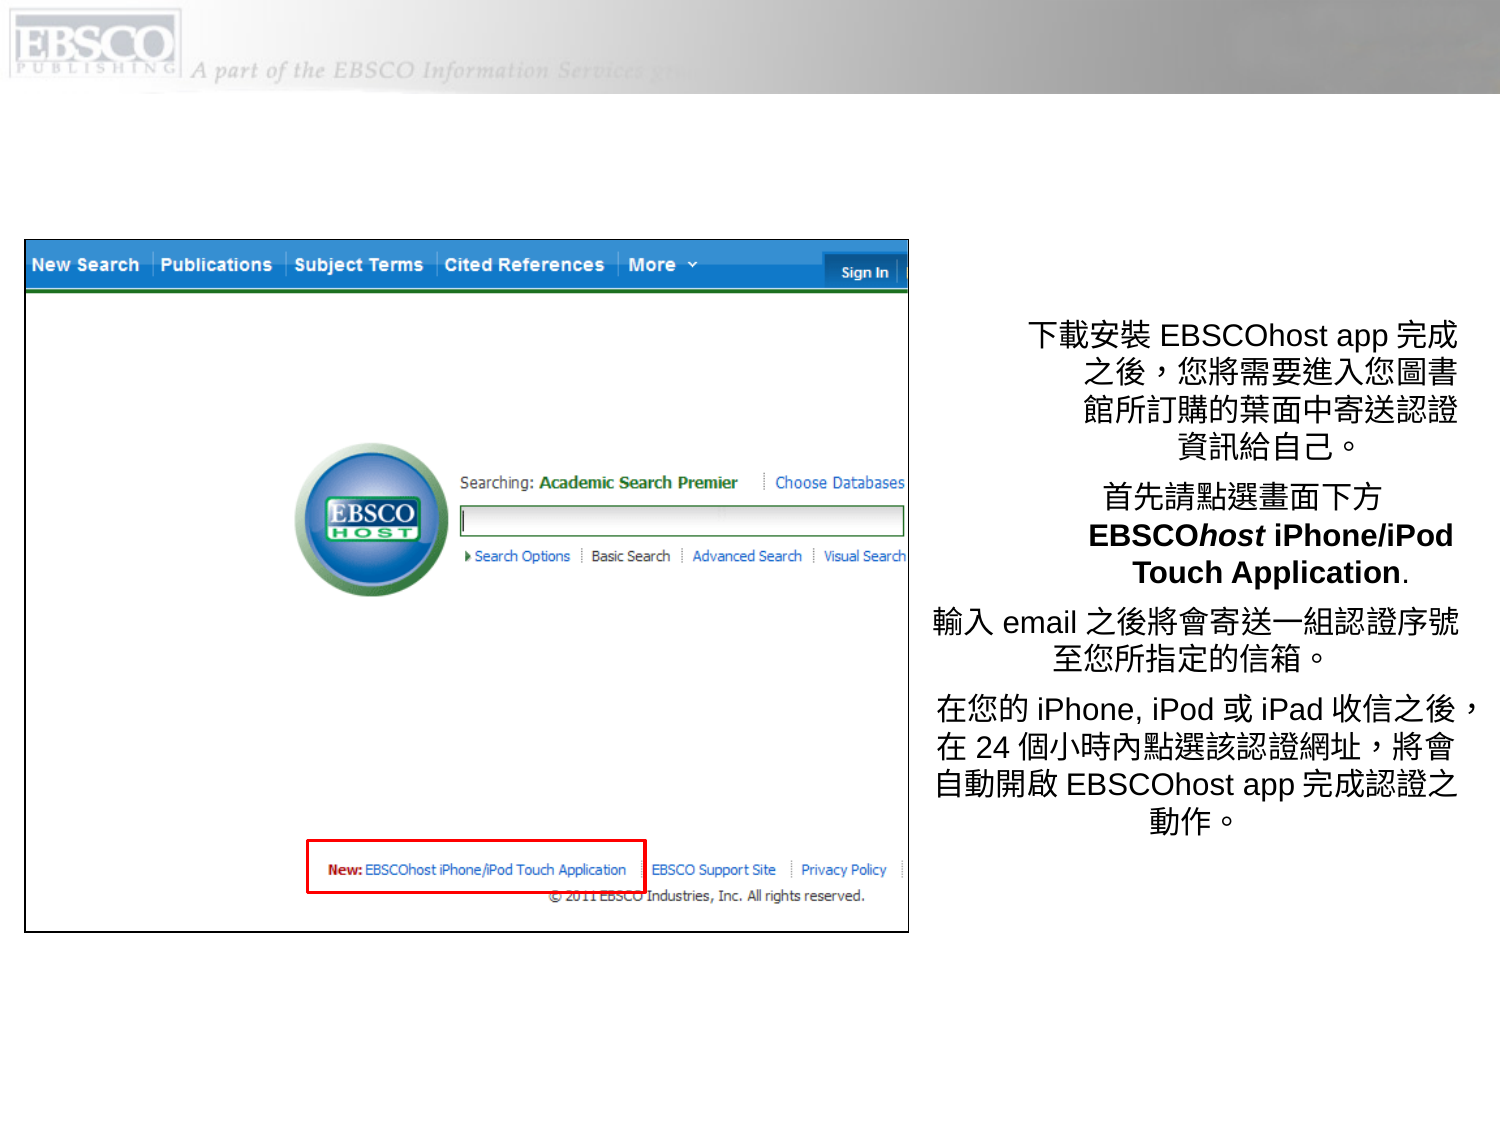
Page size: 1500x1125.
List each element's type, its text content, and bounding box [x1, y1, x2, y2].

picture [25, 240, 908, 932]
text_box 下載安裝EBSCOhost app完成之後，您將需要進入您圖書館所訂購的葉面中寄送認證資訊給自己。 首先請點選畫面下方 EBSCOhost iPhone/iPod Touch Application. 輸入email之後將會寄送一組認證序號至您所指定的信箱。 在您的iPhone, iPod或iPad收信之後，在24個小時內點選該認證網址，將會自動開啟EBSCOhost app完成認證之動作。 [909, 307, 1485, 904]
